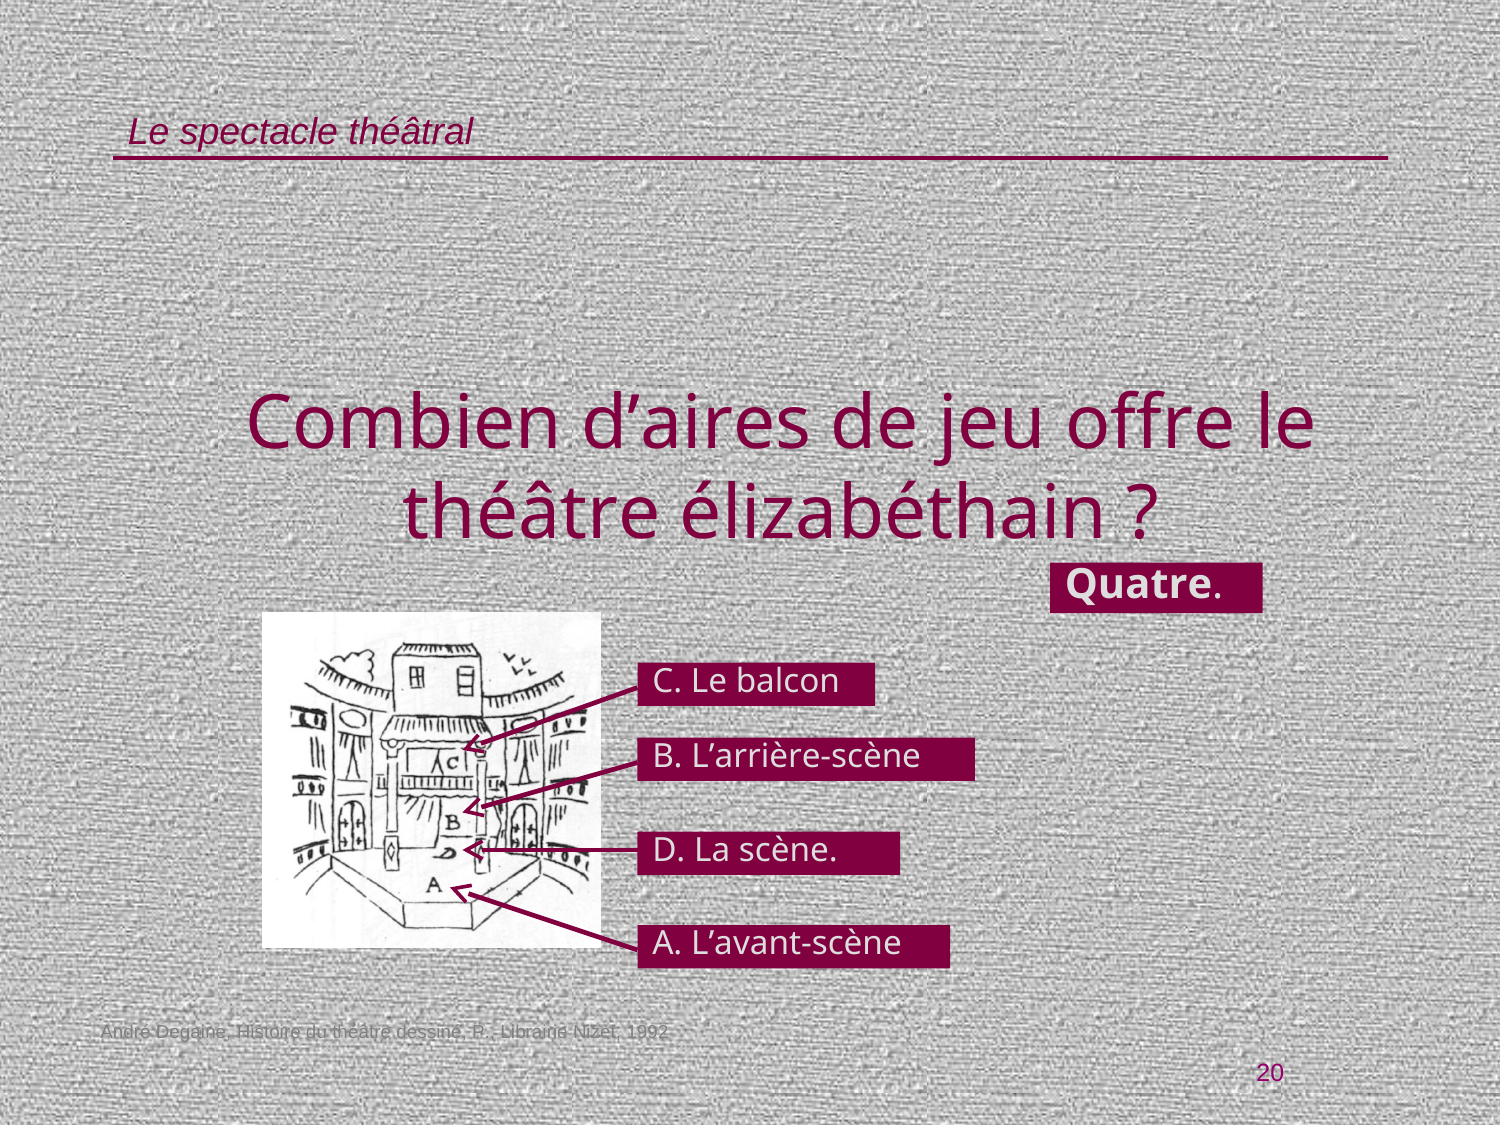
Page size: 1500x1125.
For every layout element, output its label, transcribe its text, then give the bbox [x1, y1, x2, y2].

picture [0, 0, 1500, 1125]
text_box B. L’arrière-scène [637, 737, 975, 781]
text_box A. L’avant-scène [637, 925, 951, 969]
text_box Combien d’aires de jeu offre le théâtre élizabéthain ? [212, 366, 1351, 562]
text_box C. Le balcon [637, 662, 876, 706]
text_box André Degaine, Histoire du théâtre dessiné, P., Librairie Nizet, 1992 [85, 1012, 684, 1051]
text_box Quatre. [1050, 562, 1263, 614]
text_box D. La scène. [637, 831, 901, 875]
